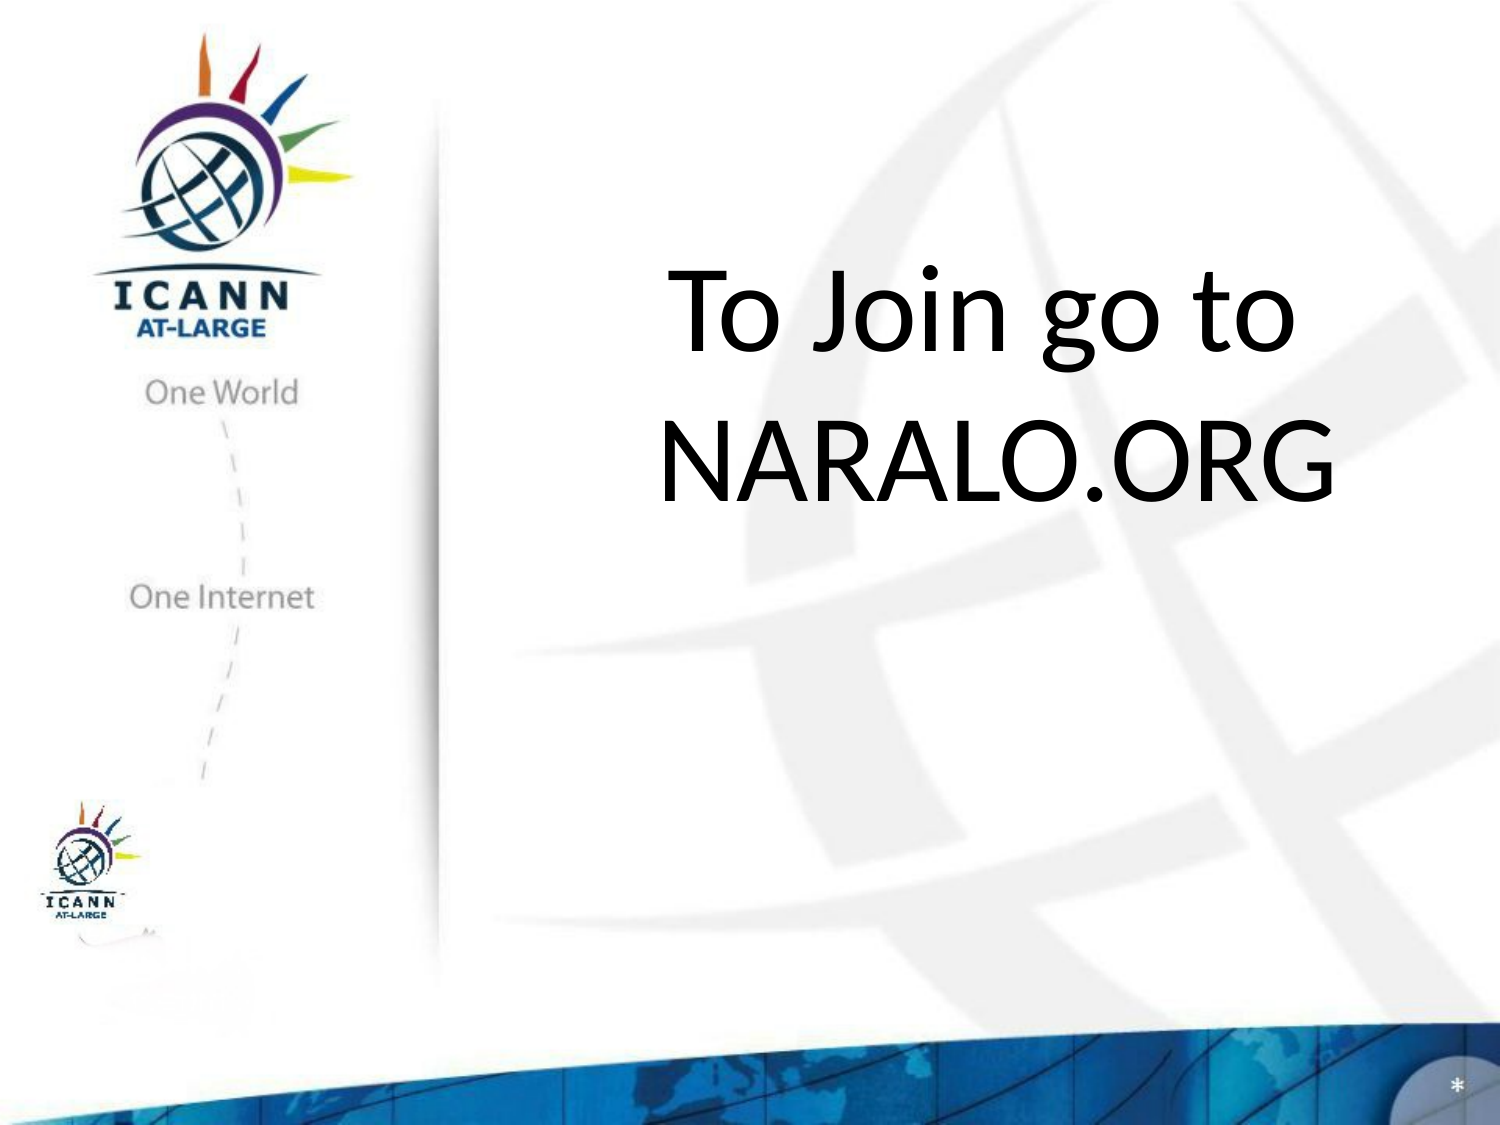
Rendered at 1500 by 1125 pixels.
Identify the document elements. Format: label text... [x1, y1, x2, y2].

text_box To Join go to NARALO.ORG [593, 211, 1402, 649]
picture [0, 0, 1500, 1125]
